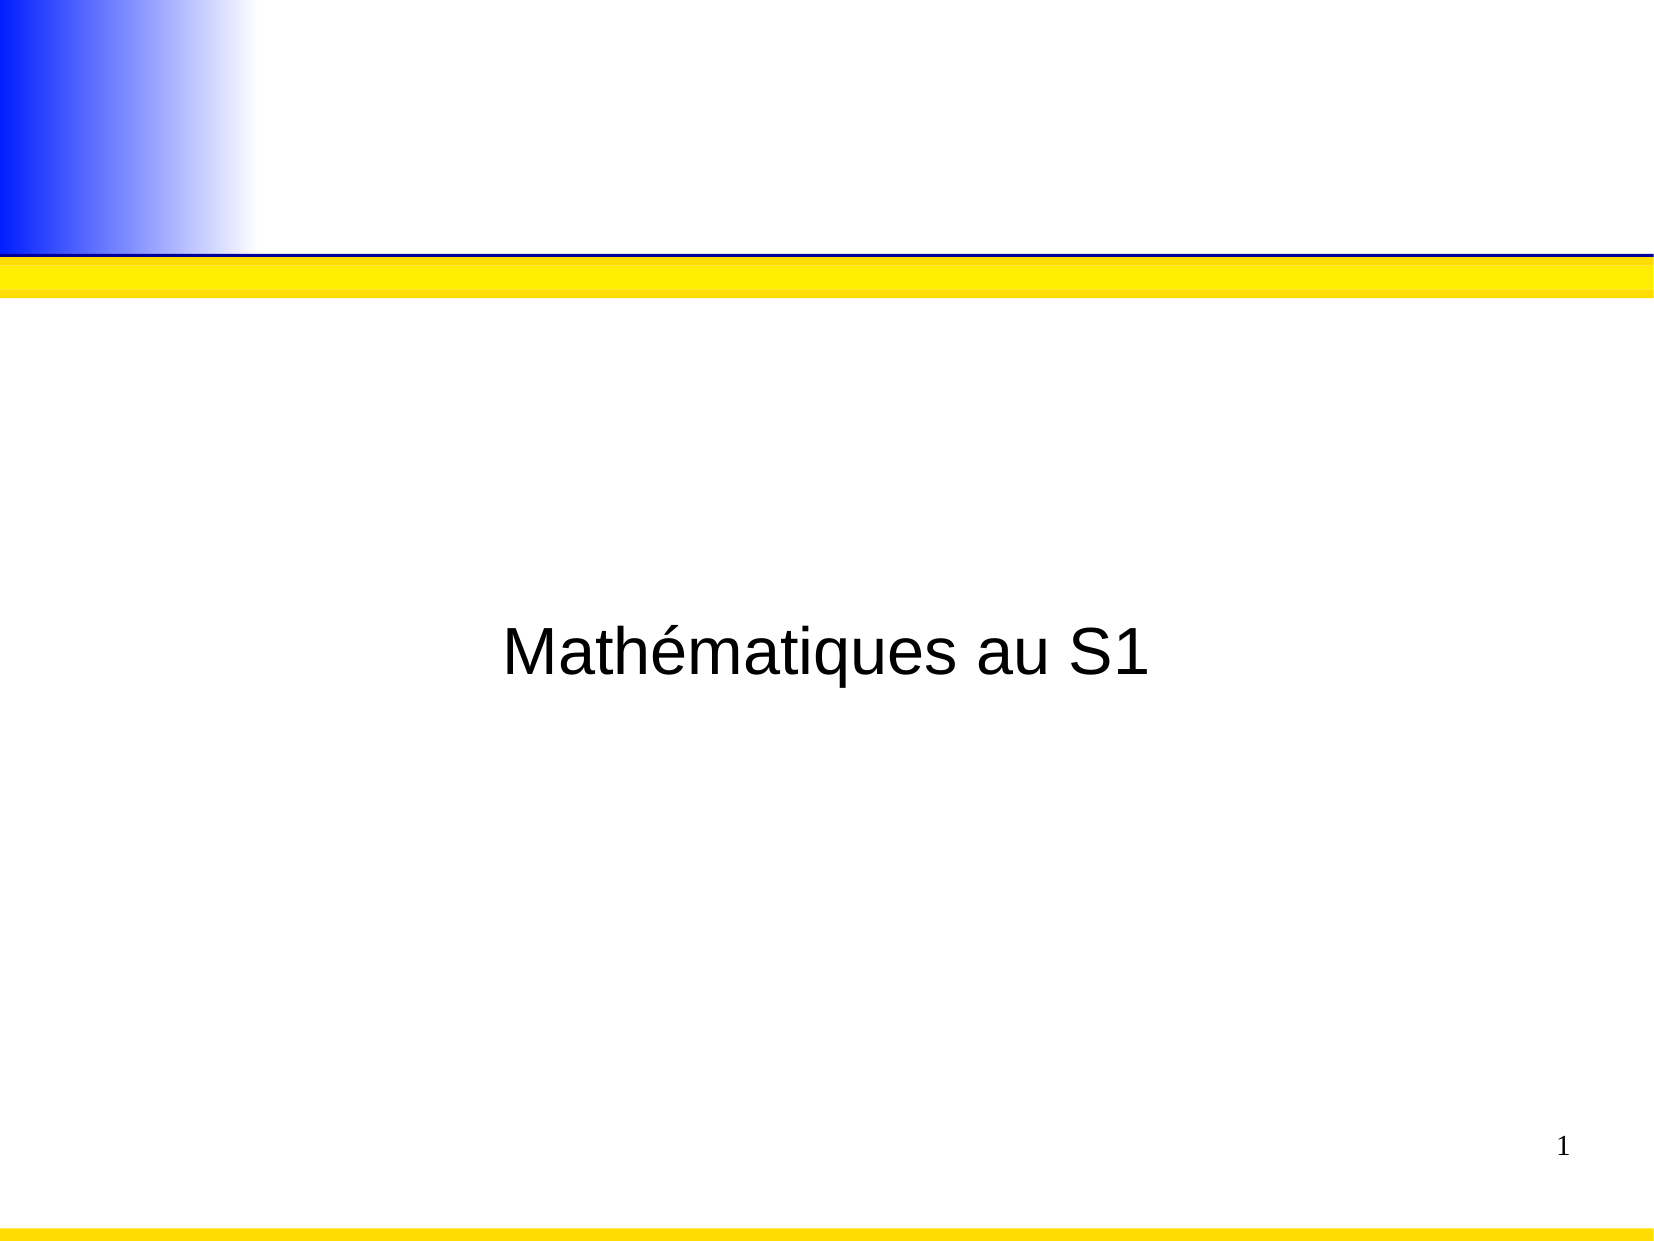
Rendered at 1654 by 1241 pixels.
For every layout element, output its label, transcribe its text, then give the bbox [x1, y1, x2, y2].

subtitle Mathématiques au S1 [82, 307, 1571, 996]
